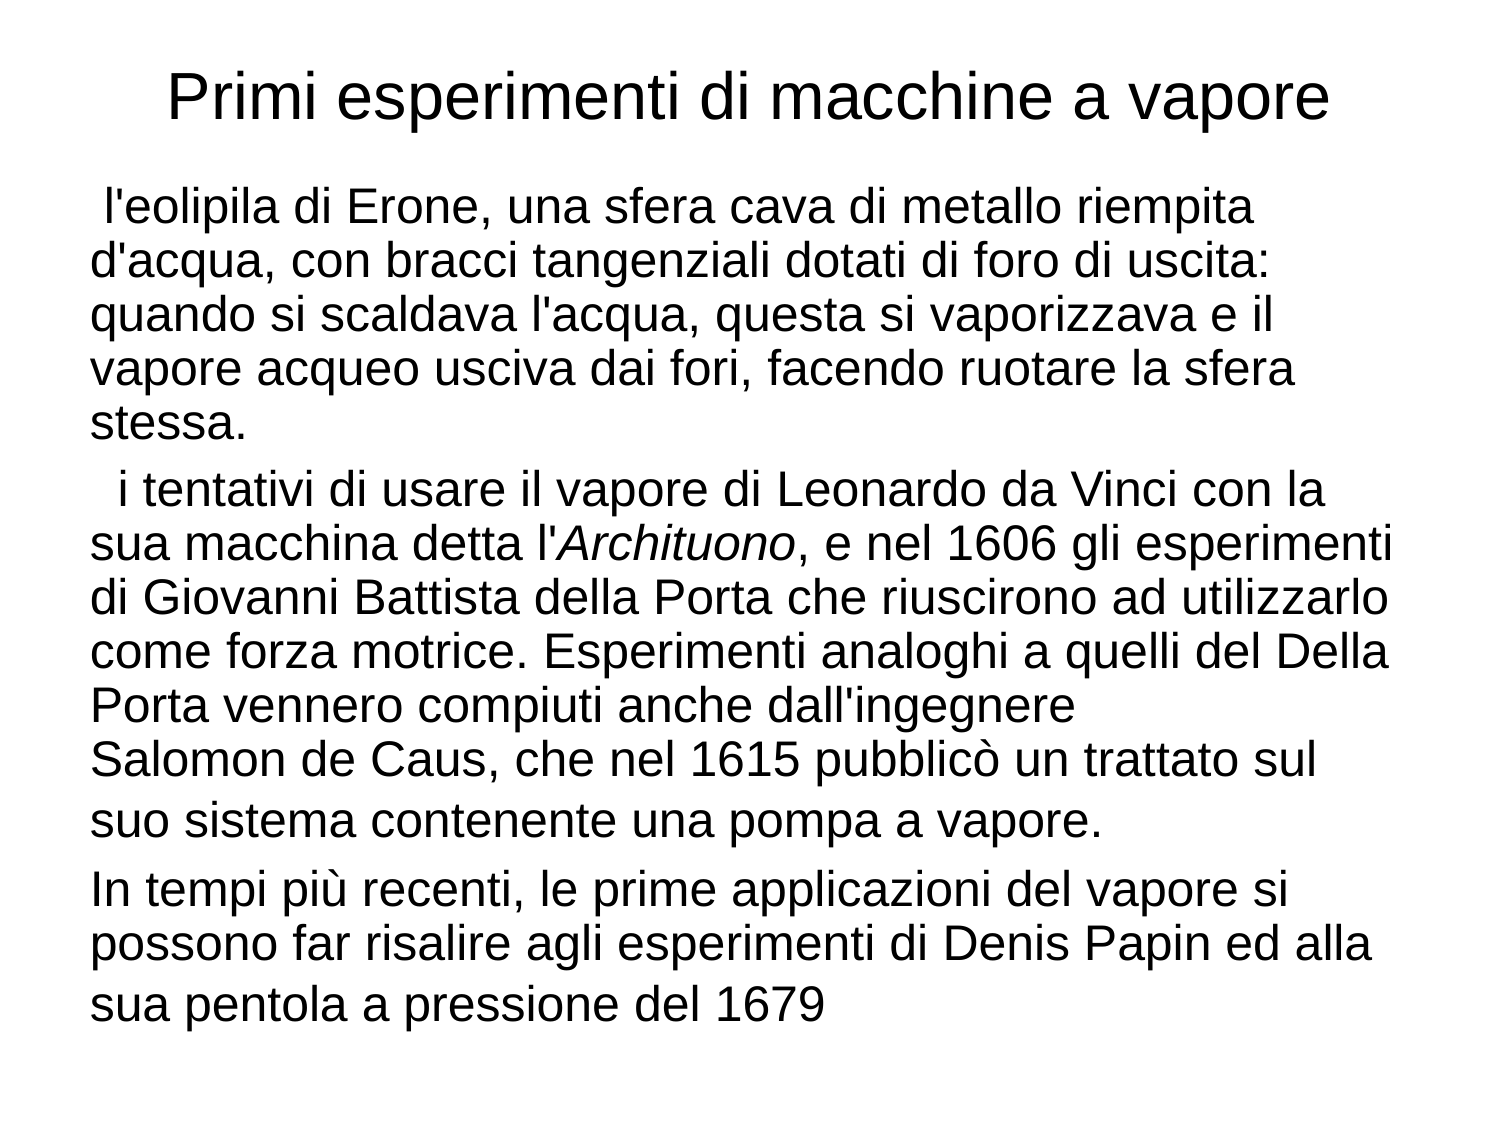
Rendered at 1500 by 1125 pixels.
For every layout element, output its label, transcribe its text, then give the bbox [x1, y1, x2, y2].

title Primi esperimenti di macchine a vapore [75, 45, 1425, 149]
list l'eolipila di Erone, una sfera cava di metallo riempita d'acqua, con bracci tangenziali dotati di foro di uscita: quando si scaldava l'acqua, questa si vaporizzava e il vapore acqueo usciva dai fori, facendo ruotare la sfera stessa. i tentativi di usare il vapore di Leonardo da Vinci con la sua macchina detta l'Archituono, e nel 1606 gli esperimenti di Giovanni Battista della Porta che riuscirono ad utilizzarlo come forza motrice. Esperimenti analoghi a quelli del Della Porta vennero compiuti anche dall'ingegnere Salomon de Caus, che nel 1615 pubblicò un trattato sul suo sistema contenente una pompa a vapore. In tempi più recenti, le prime applicazioni del vapore si possono far risalire agli esperimenti di Denis Papin ed alla sua pentola a pressione del 1679 [75, 172, 1425, 1125]
